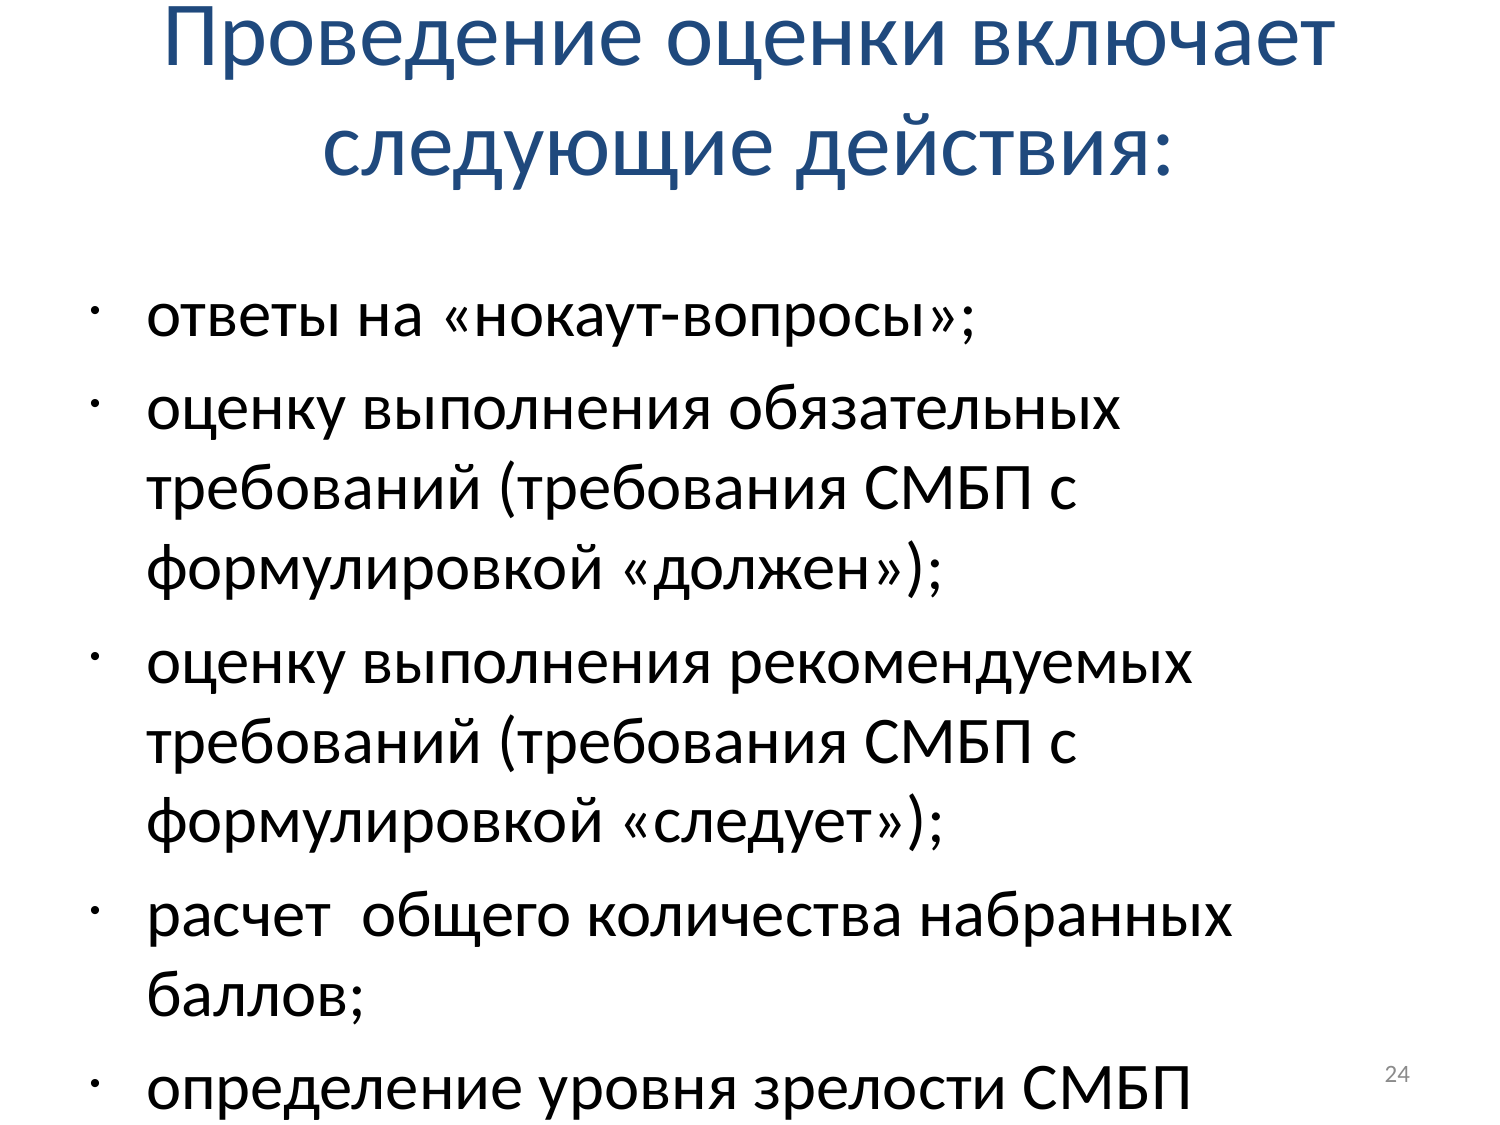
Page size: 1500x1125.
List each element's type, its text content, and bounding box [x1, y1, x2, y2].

text_box ответы на «нокаут-вопросы»; оценку выполнения обязательных требований (требования СМБП с формулировкой «должен»); оценку выполнения рекомендуемых требований (требования СМБП с формулировкой «следует»); расчет общего количества набранных баллов; определение уровня зрелости СМБП организации. [75, 262, 1425, 1005]
text_box <номер> [1074, 1042, 1425, 1103]
text_box Проведение оценки включает следующие действия: [75, 45, 1425, 233]
